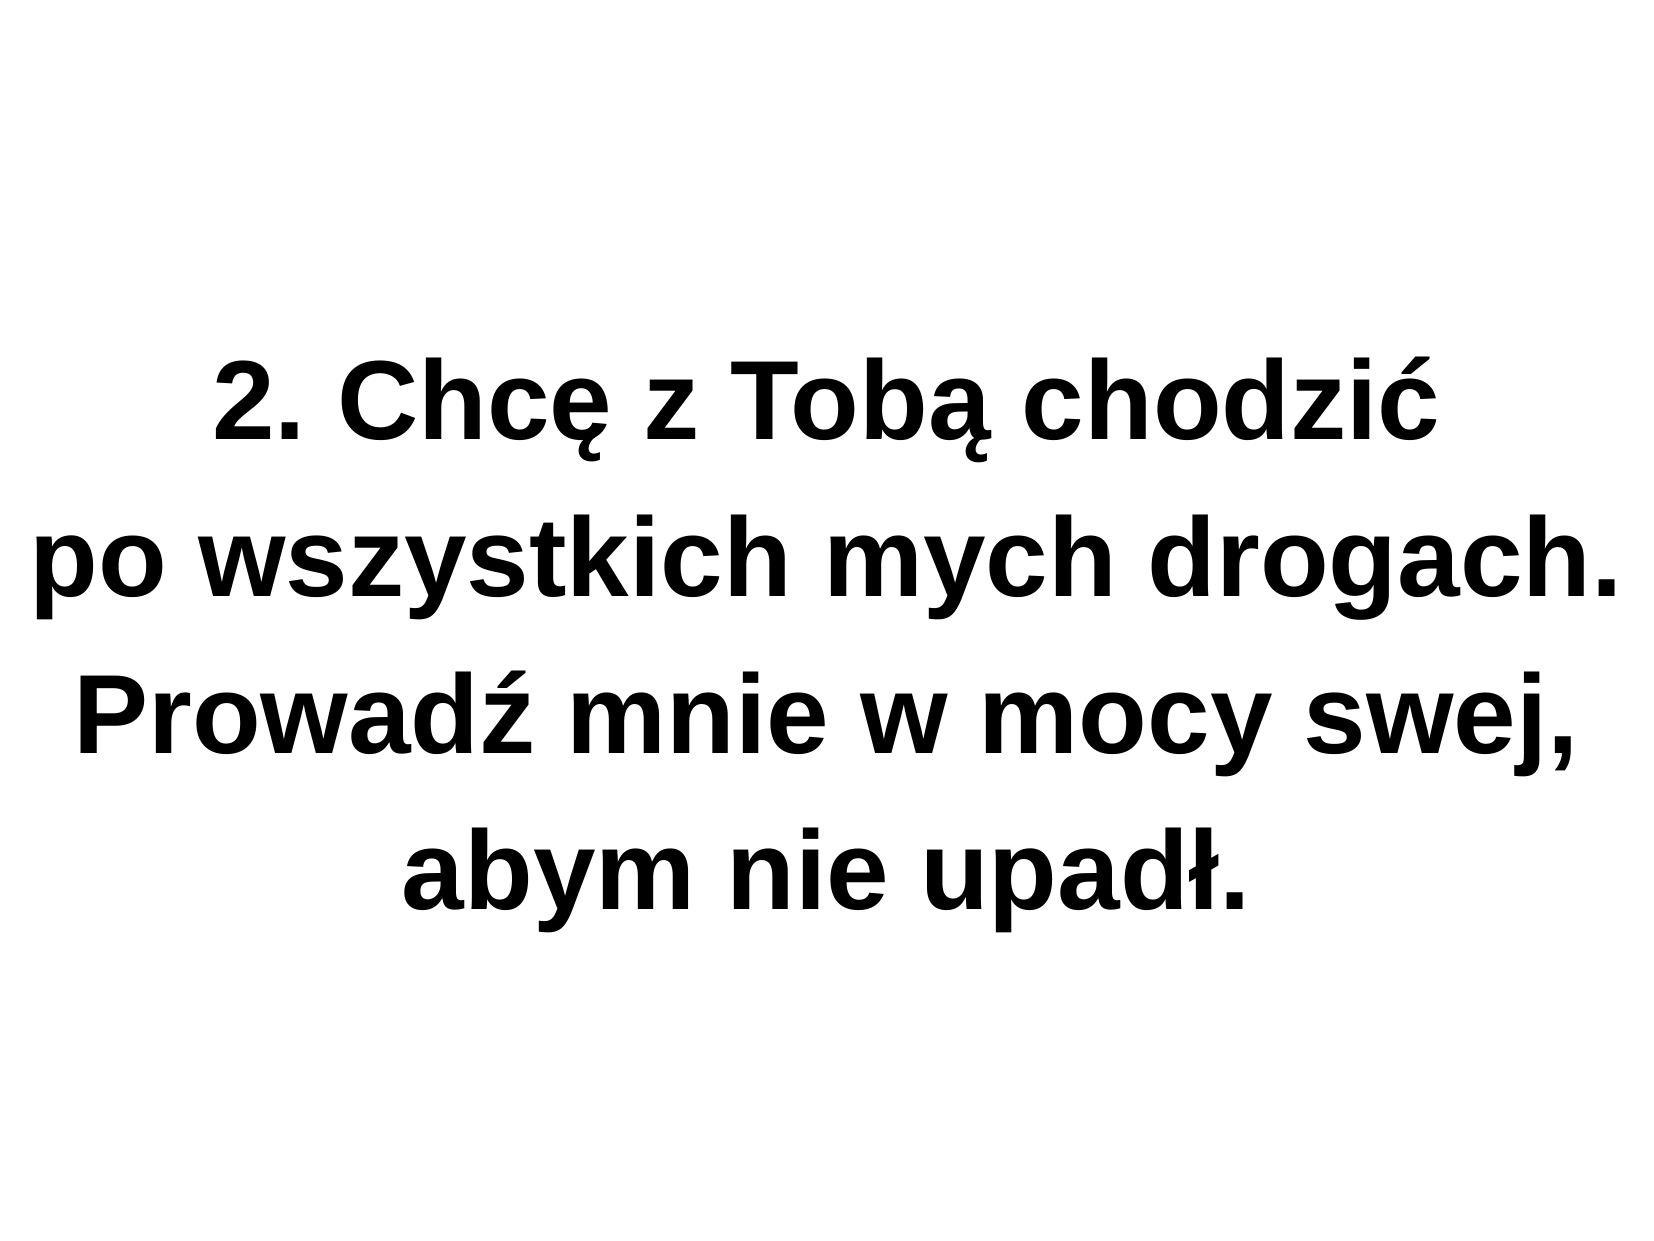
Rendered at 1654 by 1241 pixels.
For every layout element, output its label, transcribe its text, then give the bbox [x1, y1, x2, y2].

subtitle 2. Chcę z Tobą chodzić po wszystkich mych drogach. Prowadź mnie w mocy swej, abym nie upadł. [0, 0, 1654, 1241]
